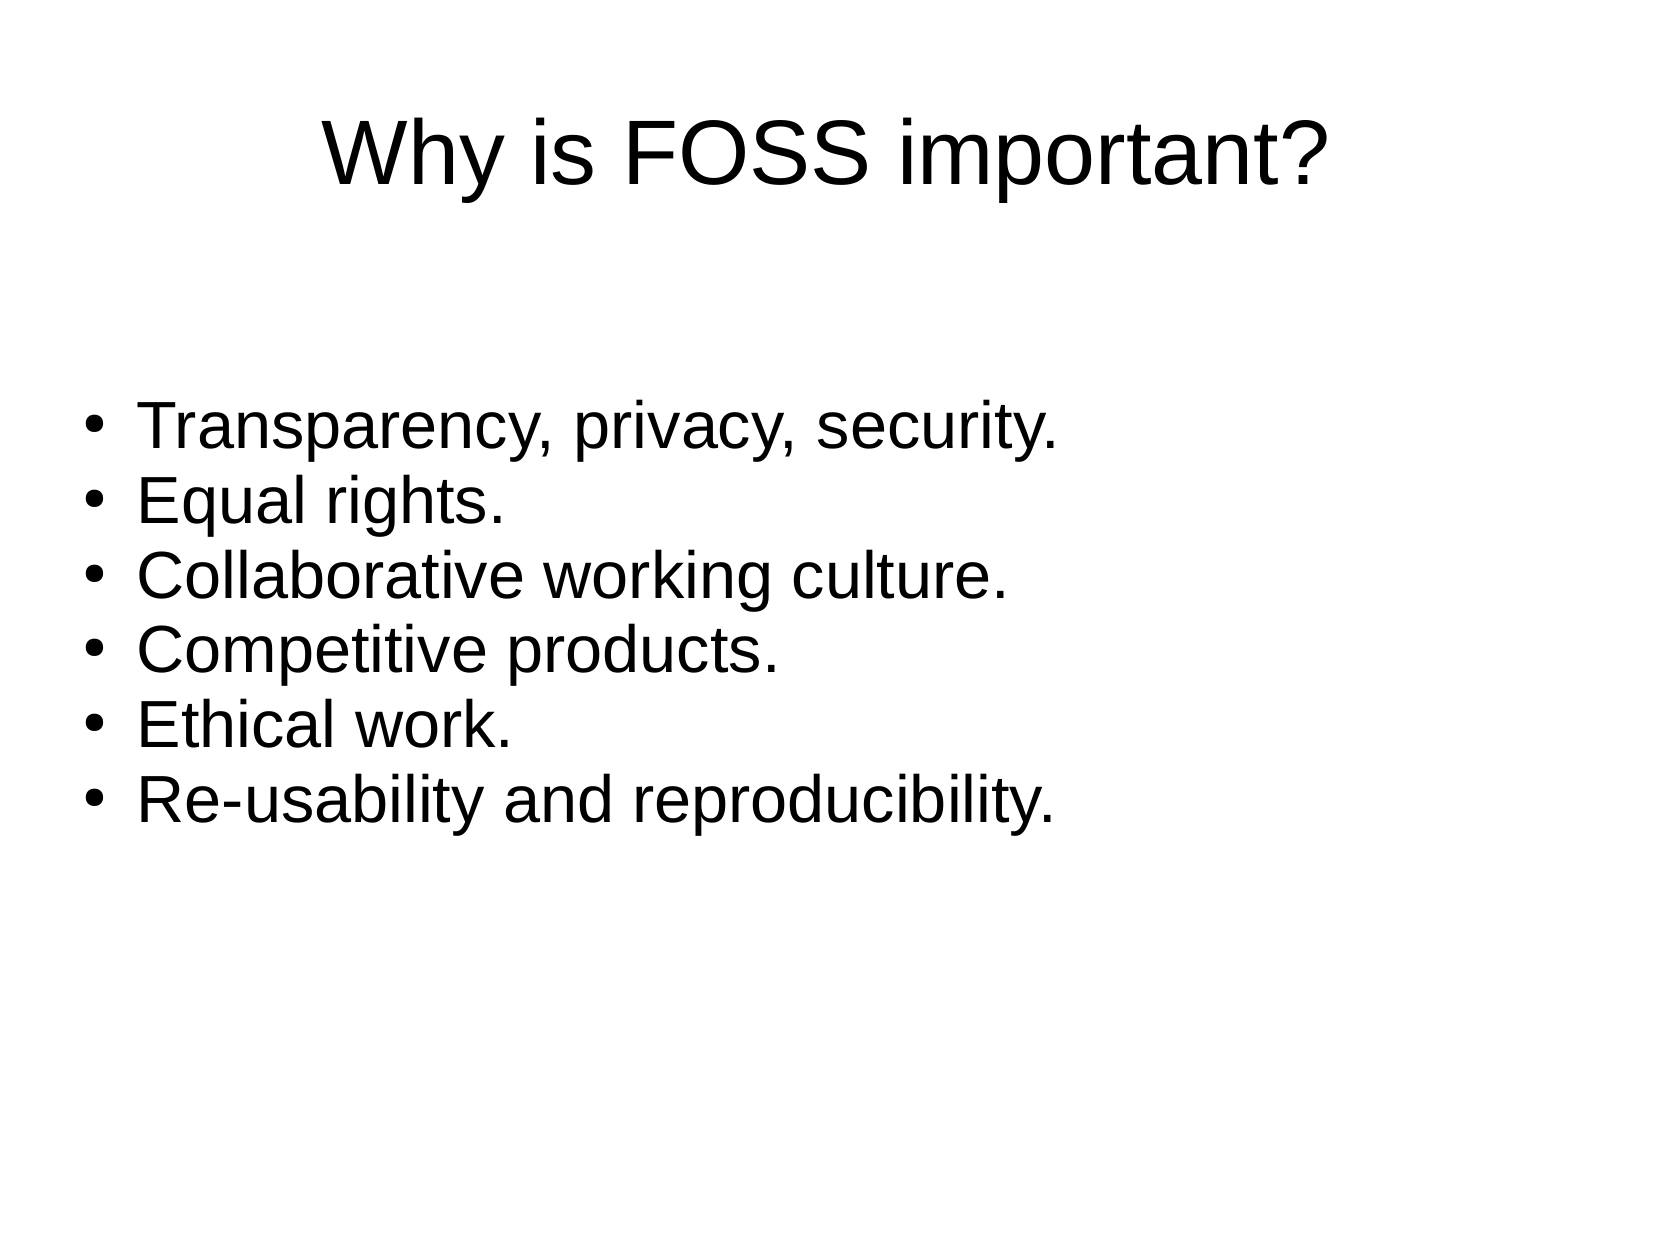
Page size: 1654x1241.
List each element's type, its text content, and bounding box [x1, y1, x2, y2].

subtitle Transparency, privacy, security. Equal rights. Collaborative working culture. Competitive products. Ethical work. Re-usability and reproducibility. [82, 290, 1571, 1010]
title Why is FOSS important? [82, 49, 1571, 257]
